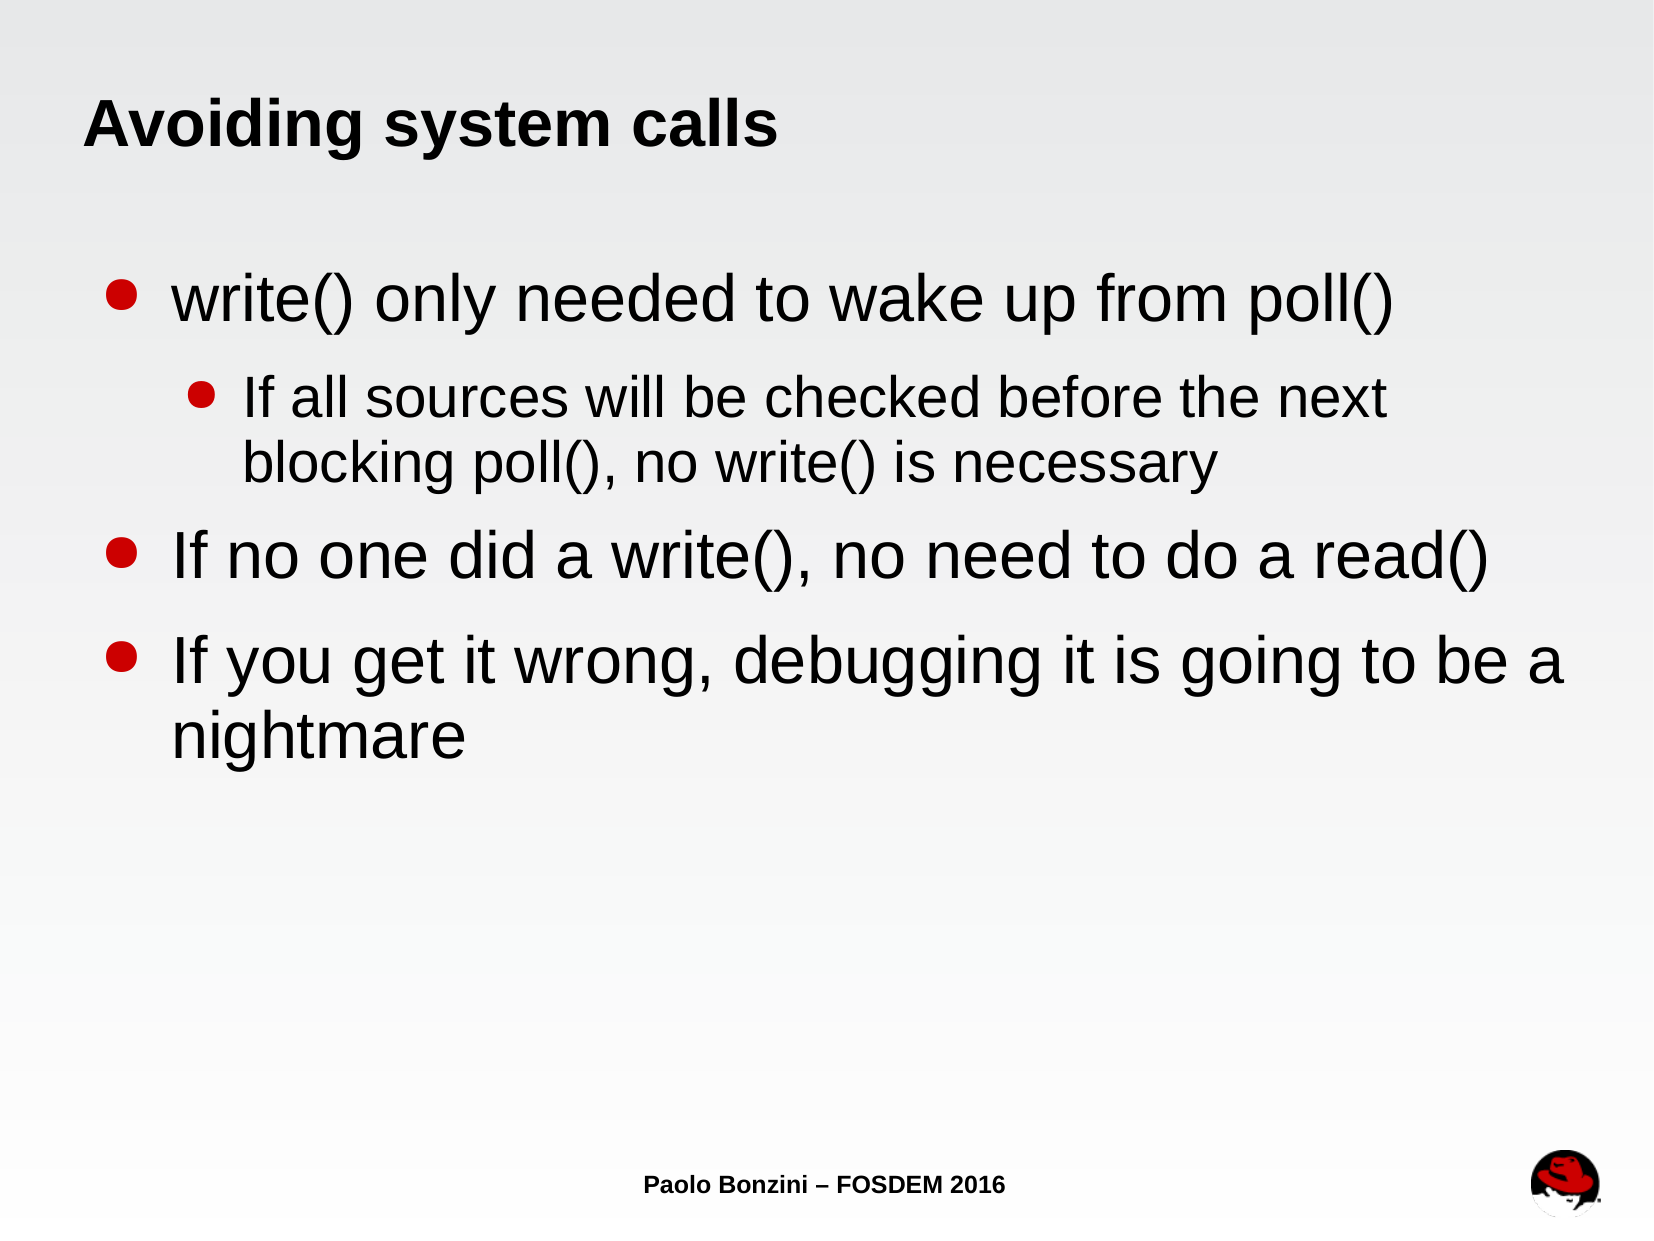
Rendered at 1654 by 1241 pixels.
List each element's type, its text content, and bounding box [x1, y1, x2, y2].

list write() only needed to wake up from poll() If all sources will be checked before the next blocking poll(), no write() is necessary If no one did a write(), no need to do a read() If you get it wrong, debugging it is going to be a nightmare [82, 260, 1571, 980]
title Avoiding system calls [82, 19, 1571, 227]
picture [0, 0, 1654, 1241]
